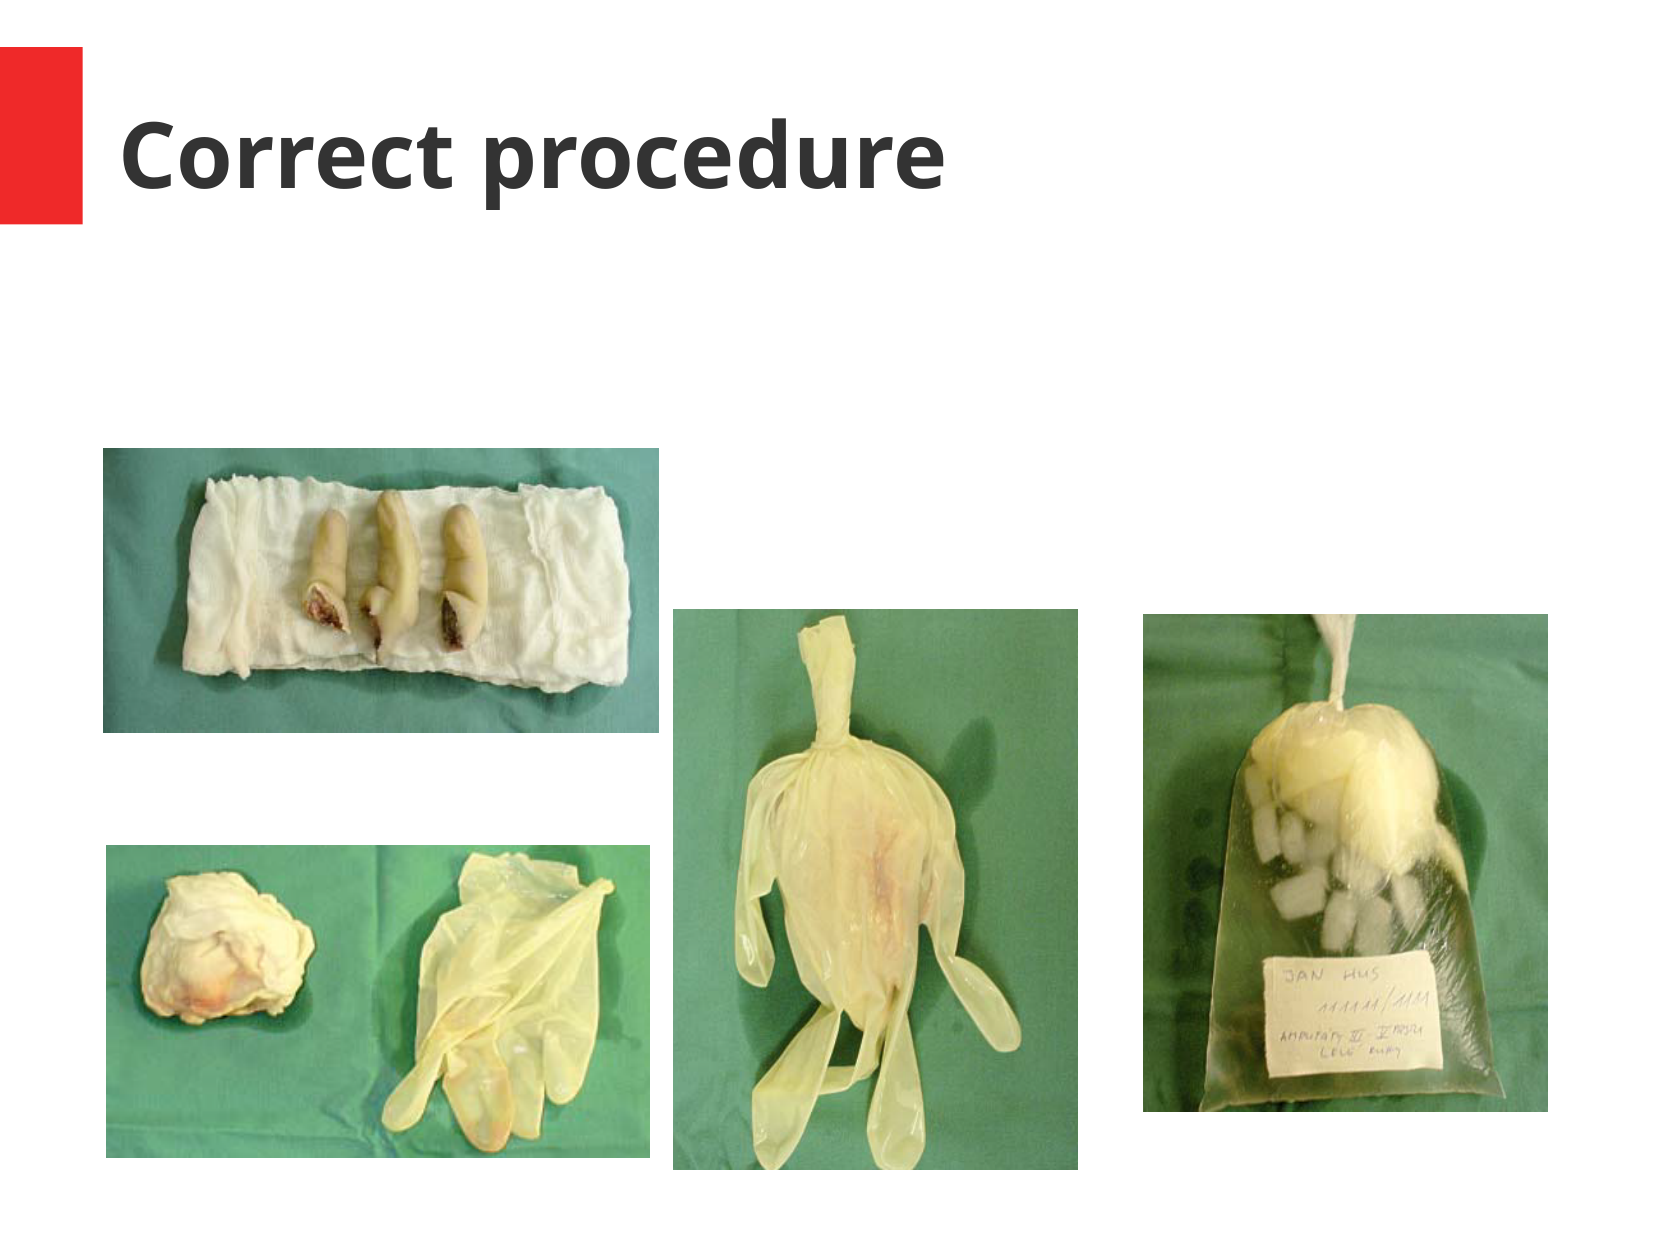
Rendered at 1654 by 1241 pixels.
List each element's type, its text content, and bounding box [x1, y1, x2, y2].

picture [673, 609, 1078, 1170]
picture [103, 448, 659, 733]
picture [106, 845, 650, 1158]
picture [1143, 614, 1548, 1112]
title Correct procedure [118, 49, 1571, 257]
